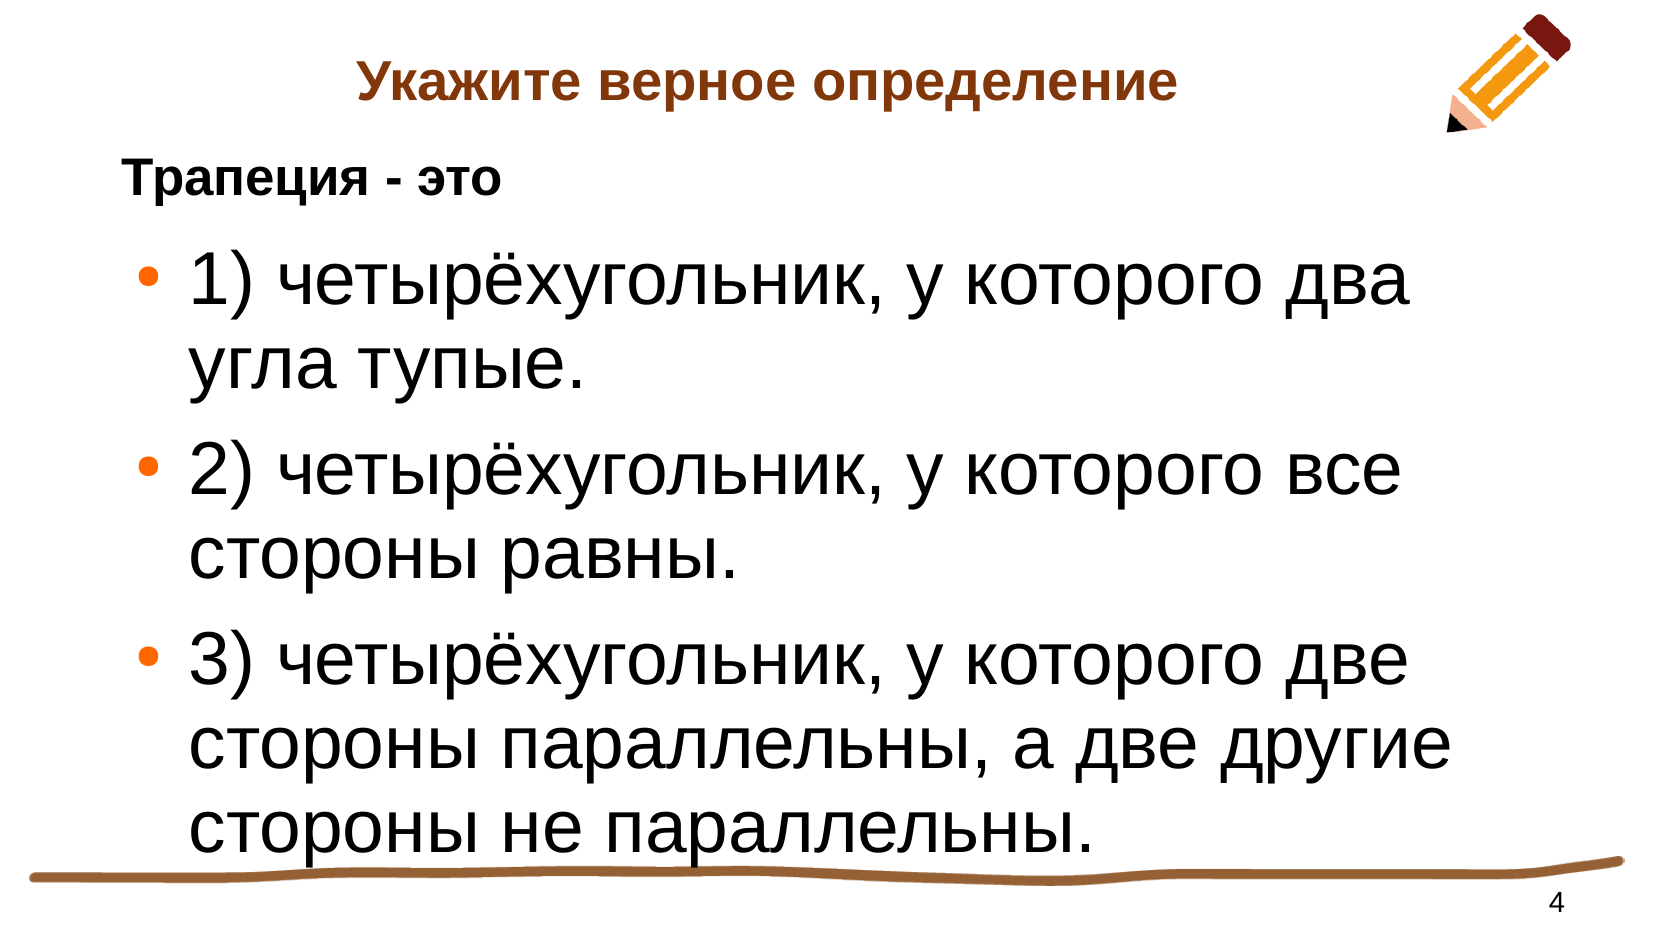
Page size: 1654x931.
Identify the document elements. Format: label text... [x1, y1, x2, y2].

picture [29, 856, 117, 886]
picture [1565, 856, 1625, 886]
list 1) четырёхугольник, у которого два угла тупые. 2) четырёхугольник, у которого все стороны равны. 3) четырёхугольник, у которого две стороны параллельны, а две другие стороны не параллельны. [117, 236, 1565, 886]
picture [1446, 14, 1571, 133]
list Трапеция - это [88, 147, 1004, 207]
title Укажите верное определение [88, 29, 1447, 133]
